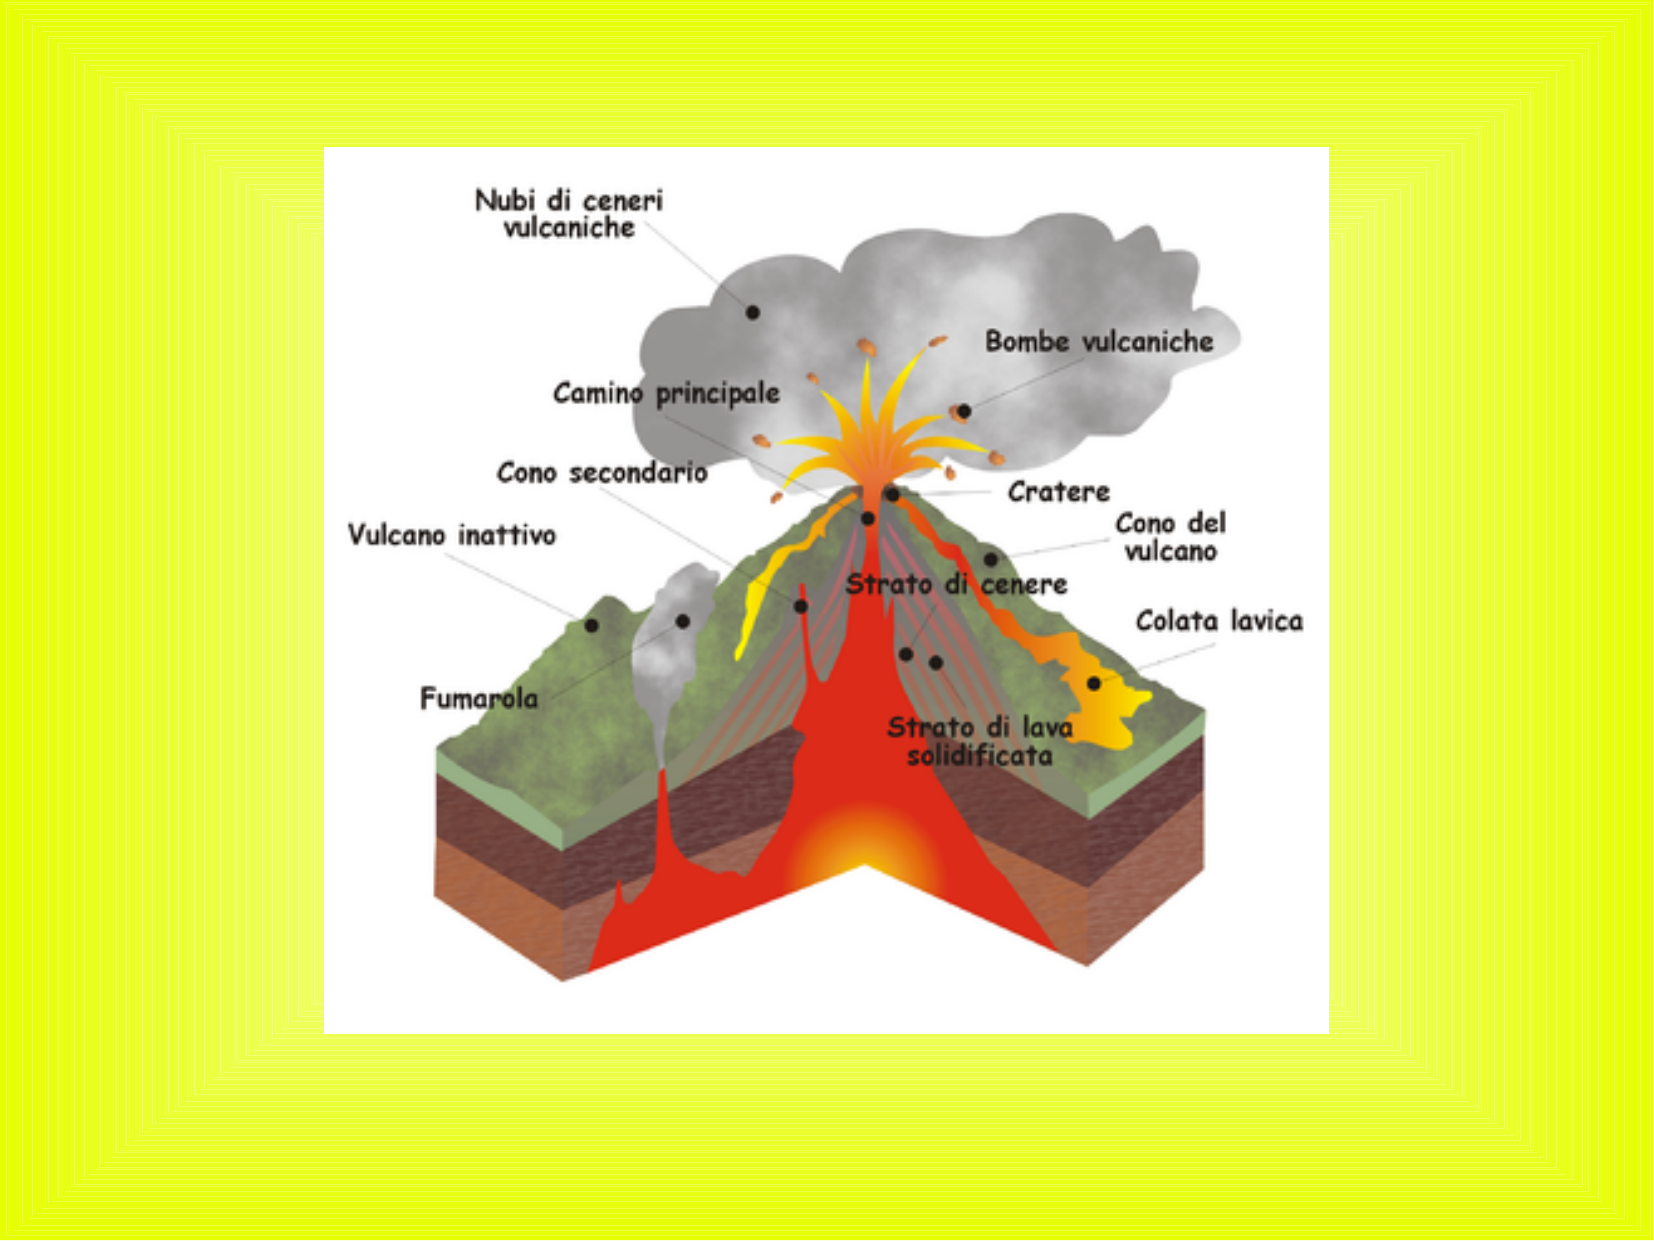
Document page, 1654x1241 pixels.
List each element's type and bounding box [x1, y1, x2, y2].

picture [324, 147, 1329, 1034]
